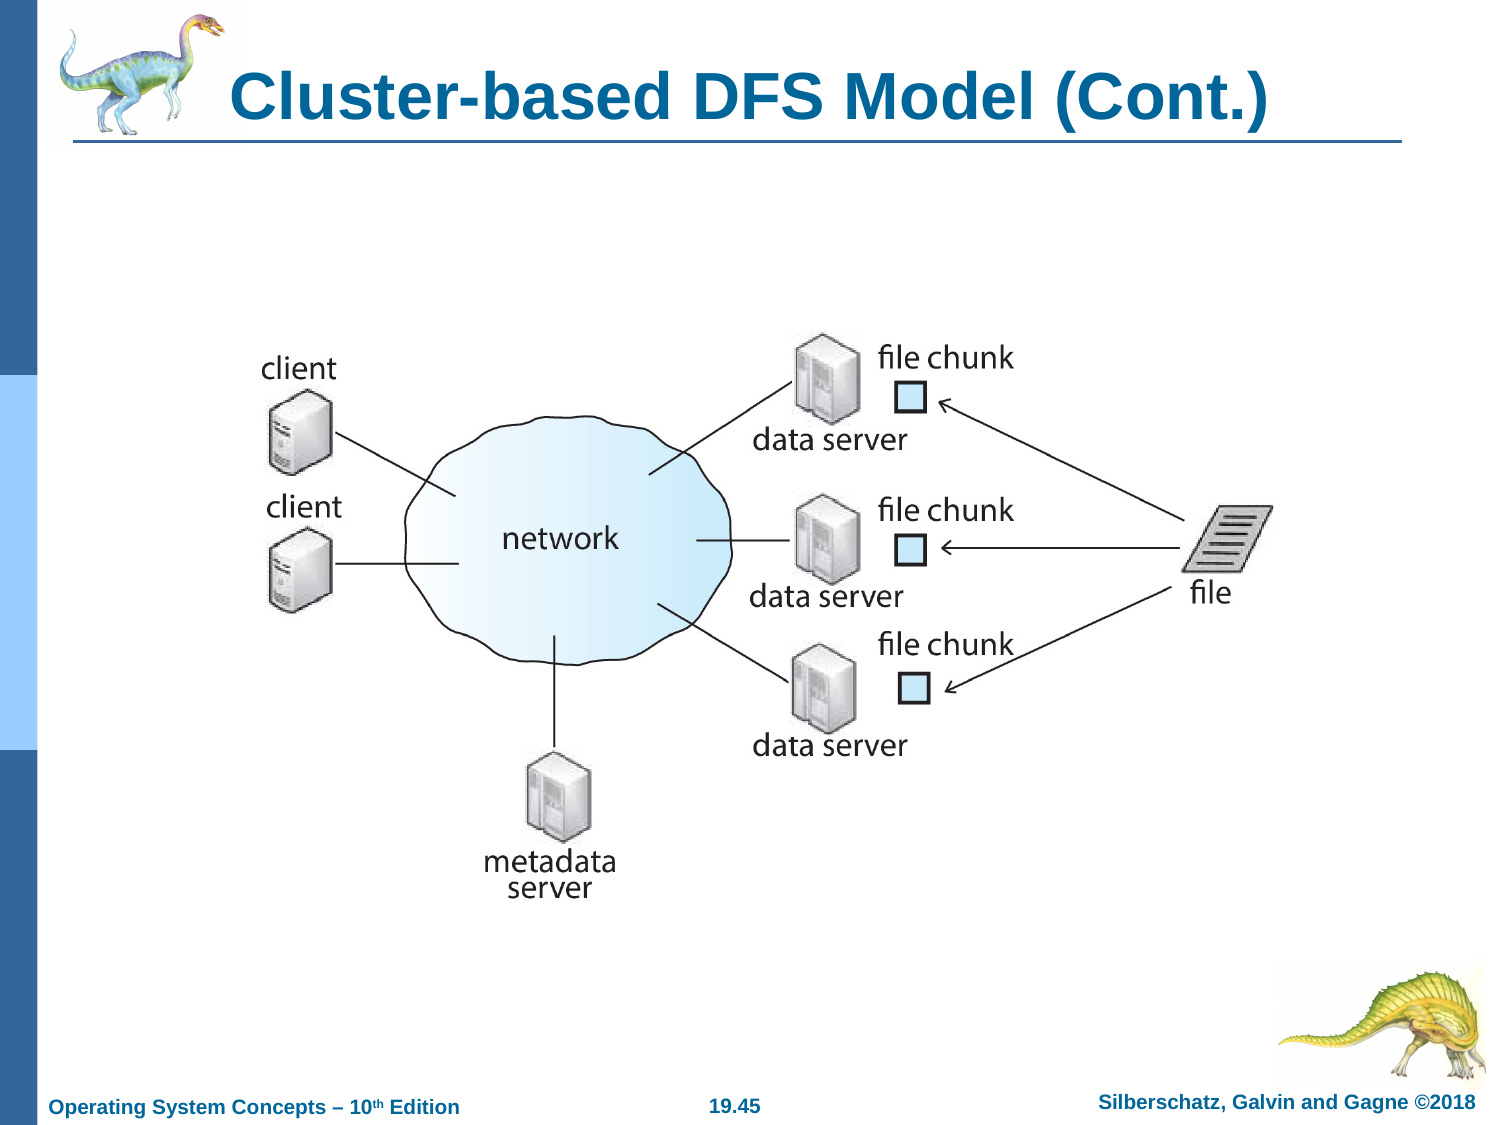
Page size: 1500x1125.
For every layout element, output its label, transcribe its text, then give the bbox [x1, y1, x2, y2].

picture [1275, 959, 1486, 1090]
picture [260, 274, 1274, 906]
picture [46, 0, 243, 149]
title Cluster-based DFS Model (Cont.) [75, 45, 1426, 141]
picture [1415, 1094, 1423, 1099]
